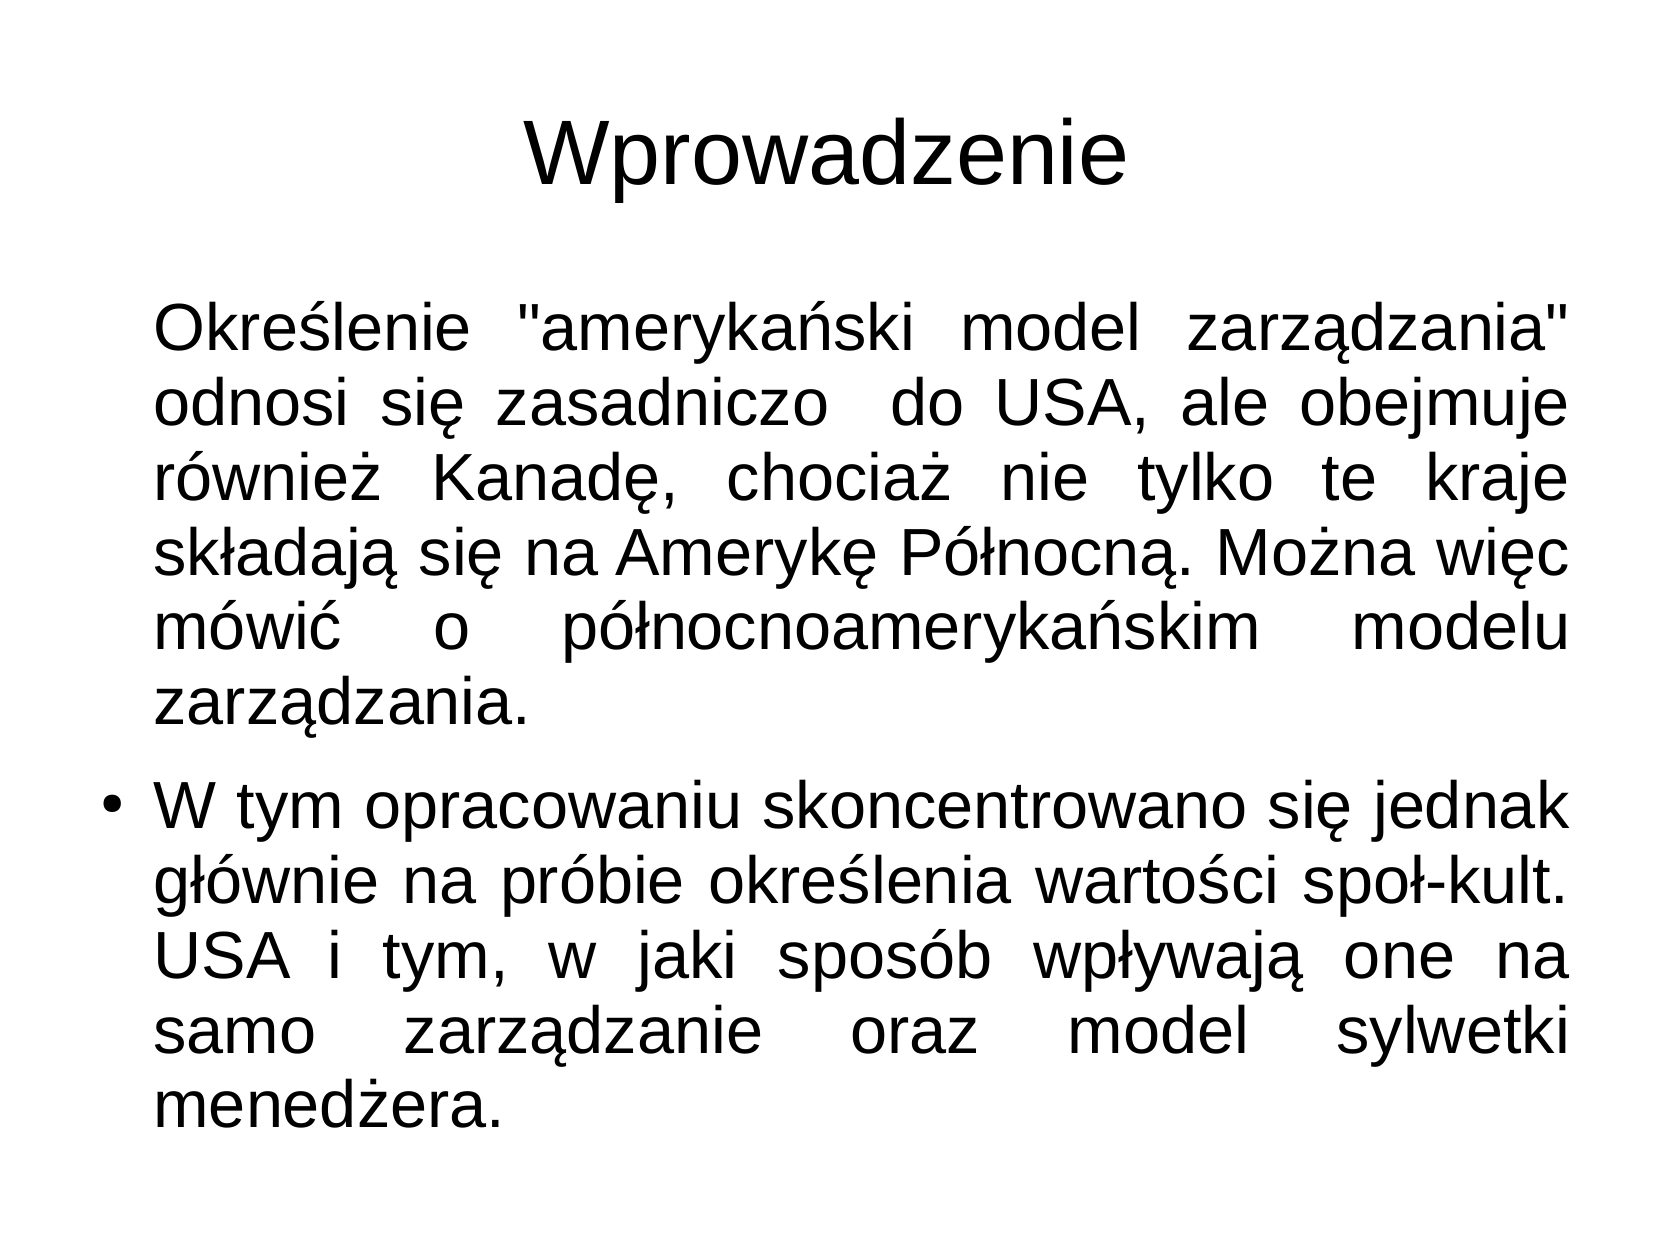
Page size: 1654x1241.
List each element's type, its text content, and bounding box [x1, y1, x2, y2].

title Wprowadzenie [82, 49, 1571, 257]
list Określenie "amerykański model zarządzania" odnosi się zasadniczo do USA, ale obejmuje również Kanadę, chociaż nie tylko te kraje składają się na Amerykę Północną. Można więc mówić o północnoamerykańskim modelu zarządzania. W tym opracowaniu skoncentrowano się jednak głównie na próbie określenia wartości społ-kult. USA i tym, w jaki sposób wpływają one na samo zarządzanie oraz model sylwetki menedżera. [82, 290, 1571, 1143]
